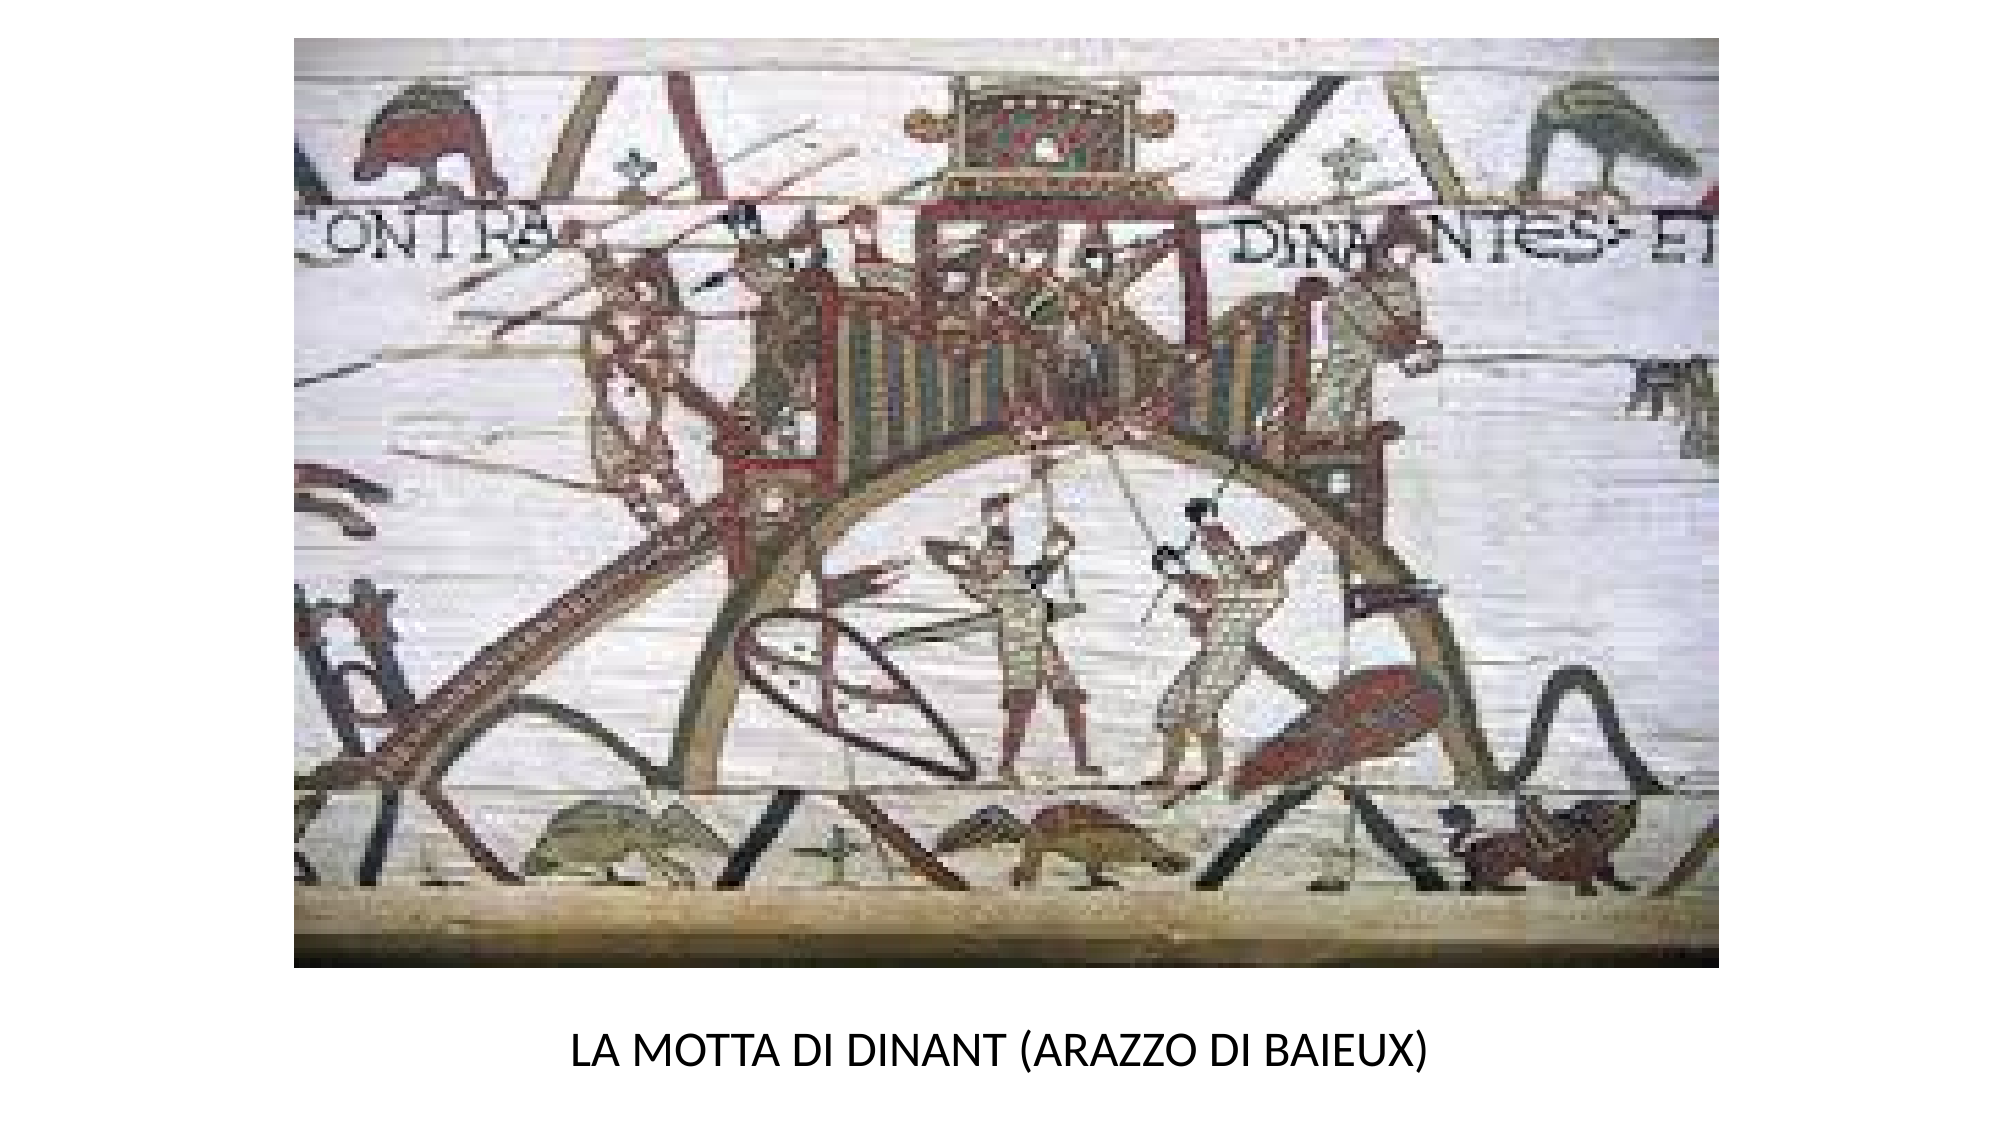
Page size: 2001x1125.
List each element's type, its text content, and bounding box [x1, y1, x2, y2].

subtitle LA MOTTA DI DINANT (ARAZZO DI BAIEUX) [249, 1022, 1750, 1125]
picture [294, 38, 1719, 968]
